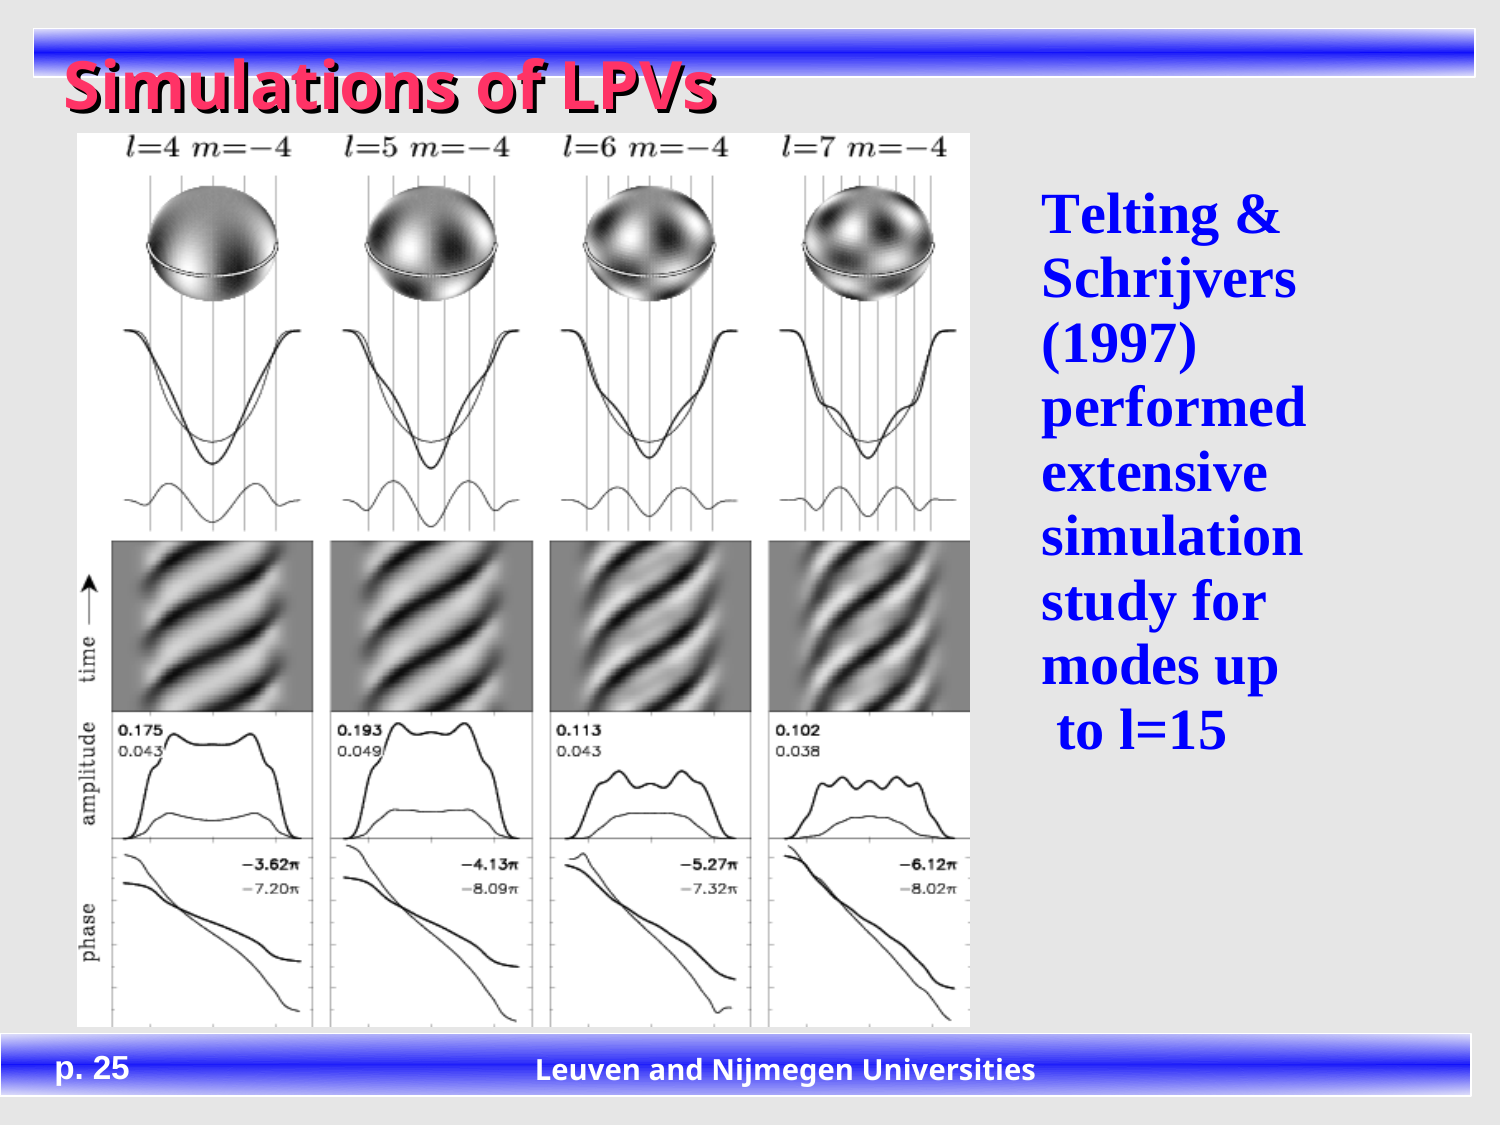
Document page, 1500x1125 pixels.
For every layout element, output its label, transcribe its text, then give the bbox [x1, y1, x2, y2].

title Moment method: Briquet & Aerts (2003) [1034, 1070, 1470, 1074]
title Simulations of LPVs [64, 25, 1500, 142]
text_box Telting & Schrijvers (1997) performed extensive simulation study for modes up to l=15 [1041, 181, 1451, 1020]
picture [77, 133, 970, 1027]
title Moment method: Briquet & Aerts (2003) [127, 1055, 1470, 1059]
